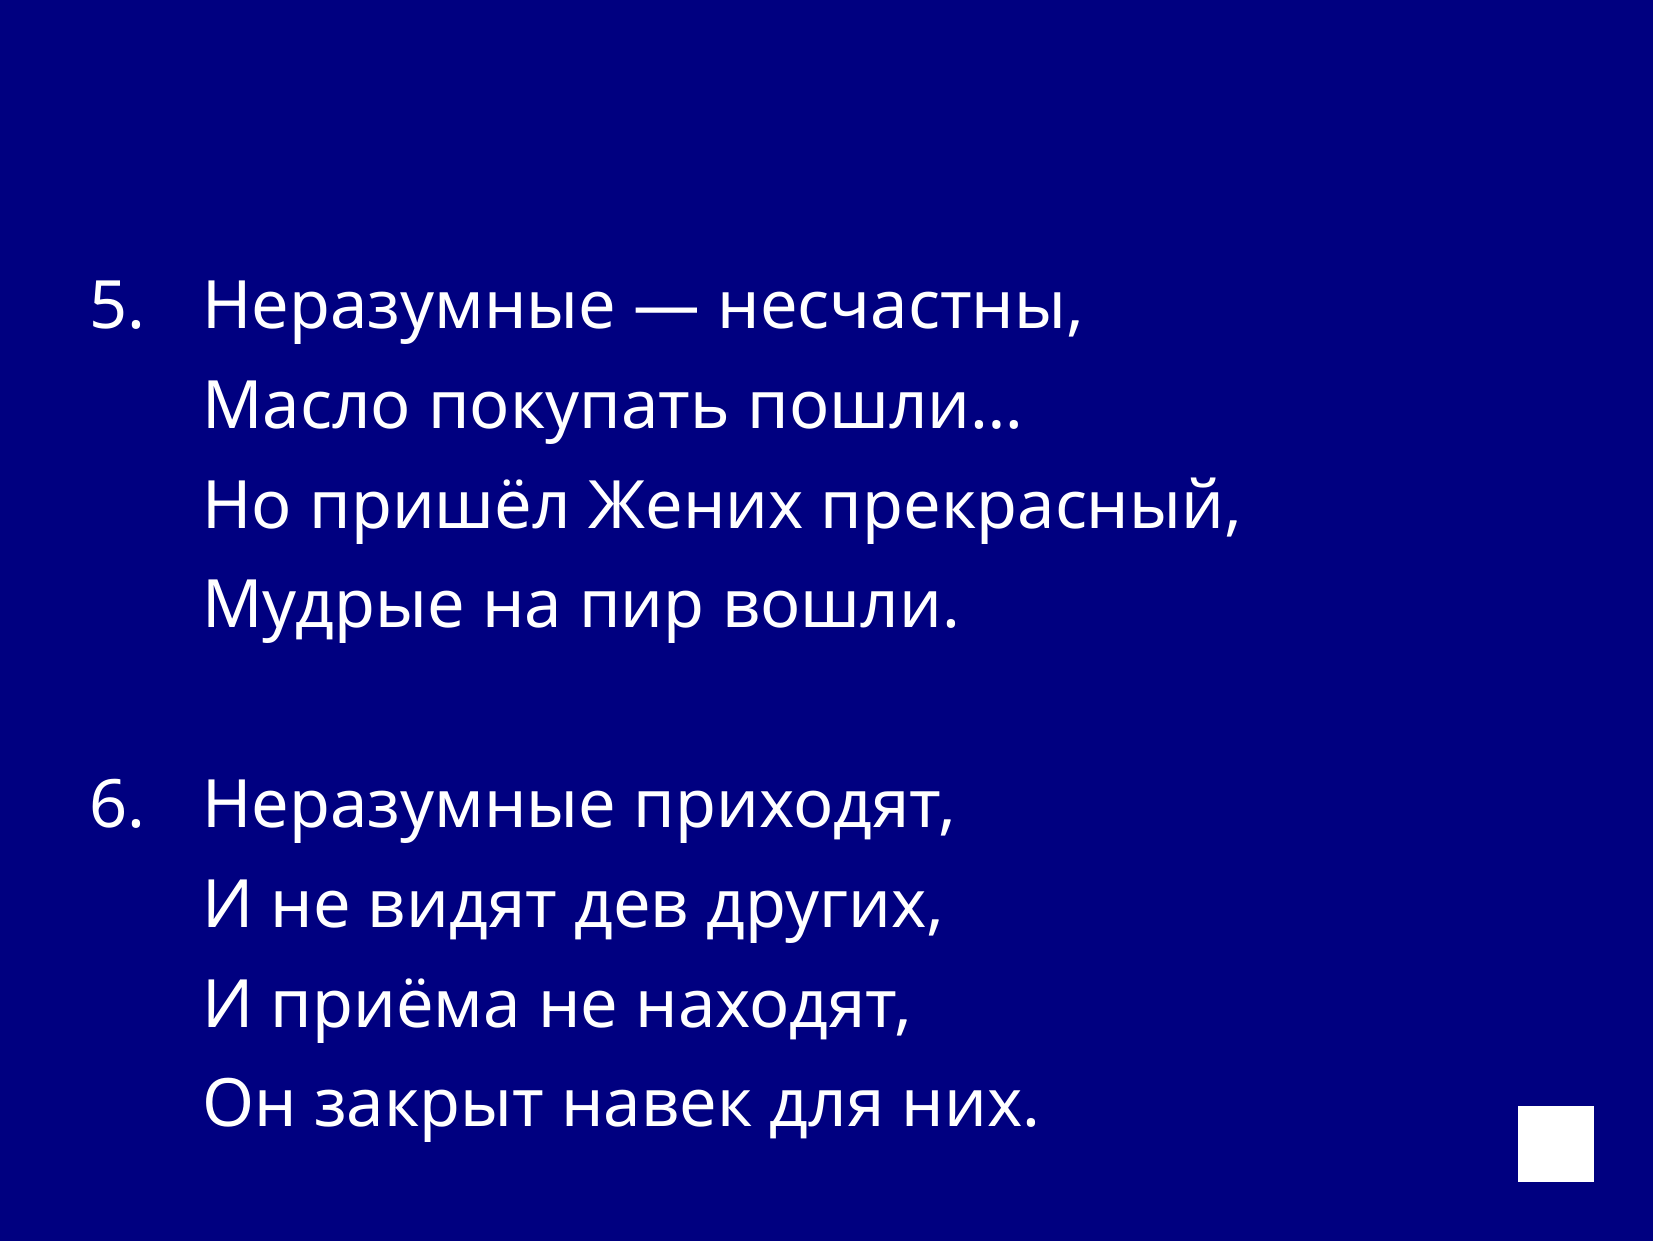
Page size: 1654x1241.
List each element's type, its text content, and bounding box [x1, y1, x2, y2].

text_box [1518, 1106, 1594, 1182]
text_box 5. Неразумные — несчастны, Масло покупать пошли… Но пришёл Жених прекрасный, Мудрые на пир вошли. 6. Неразумные приходят, И не видят дев других, И приёма не находят, Он закрыт навек для них. [75, 150, 1576, 1163]
